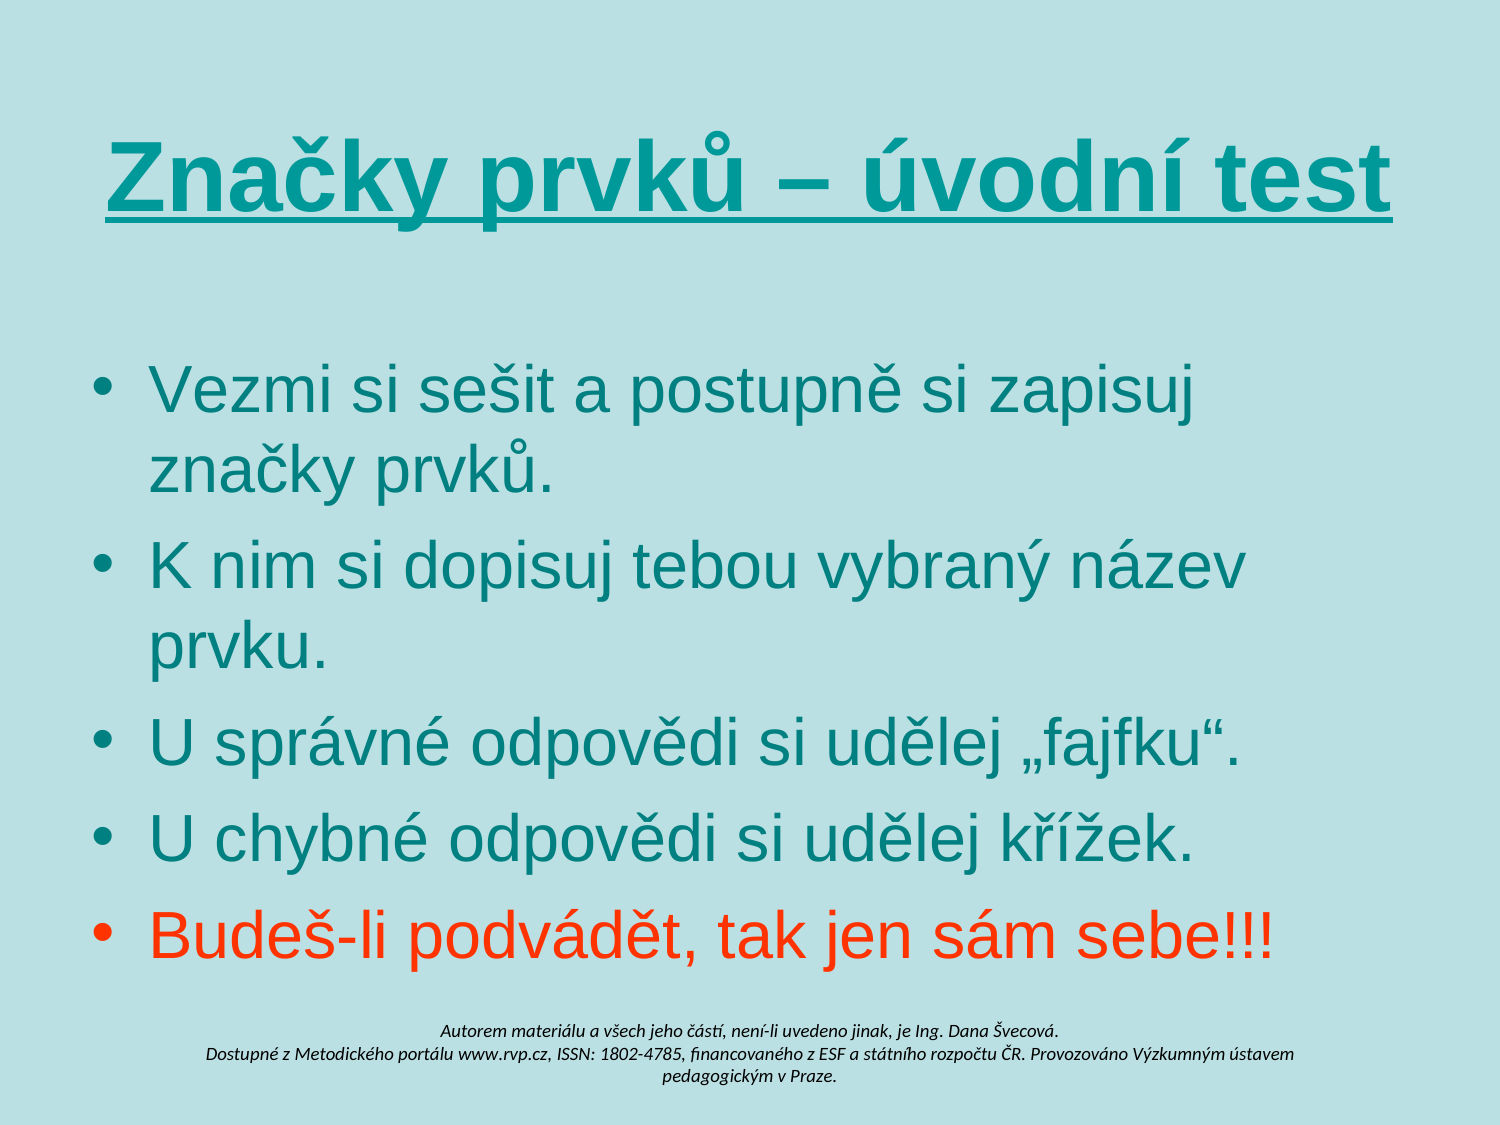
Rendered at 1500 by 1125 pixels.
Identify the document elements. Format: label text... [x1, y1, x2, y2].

title Značky prvků – úvodní test [74, 104, 1424, 360]
list Vezmi si sešit a postupně si zapisuj značky prvků. K nim si dopisuj tebou vybraný název prvku. U správné odpovědi si udělej „fajfku“. U chybné odpovědi si udělej křížek. Budeš-li podvádět, tak jen sám sebe!!! [76, 338, 1427, 1081]
text_box Autorem materiálu a všech jeho částí, není-li uvedeno jinak, je Ing. Dana Švecová. Dostupné z Metodického portálu www.rvp.cz, ISSN: 1802-4785, financovaného z ESF a státního rozpočtu ČR. Provozováno Výzkumným ústavem pedagogickým v Praze. [147, 1011, 1353, 1095]
